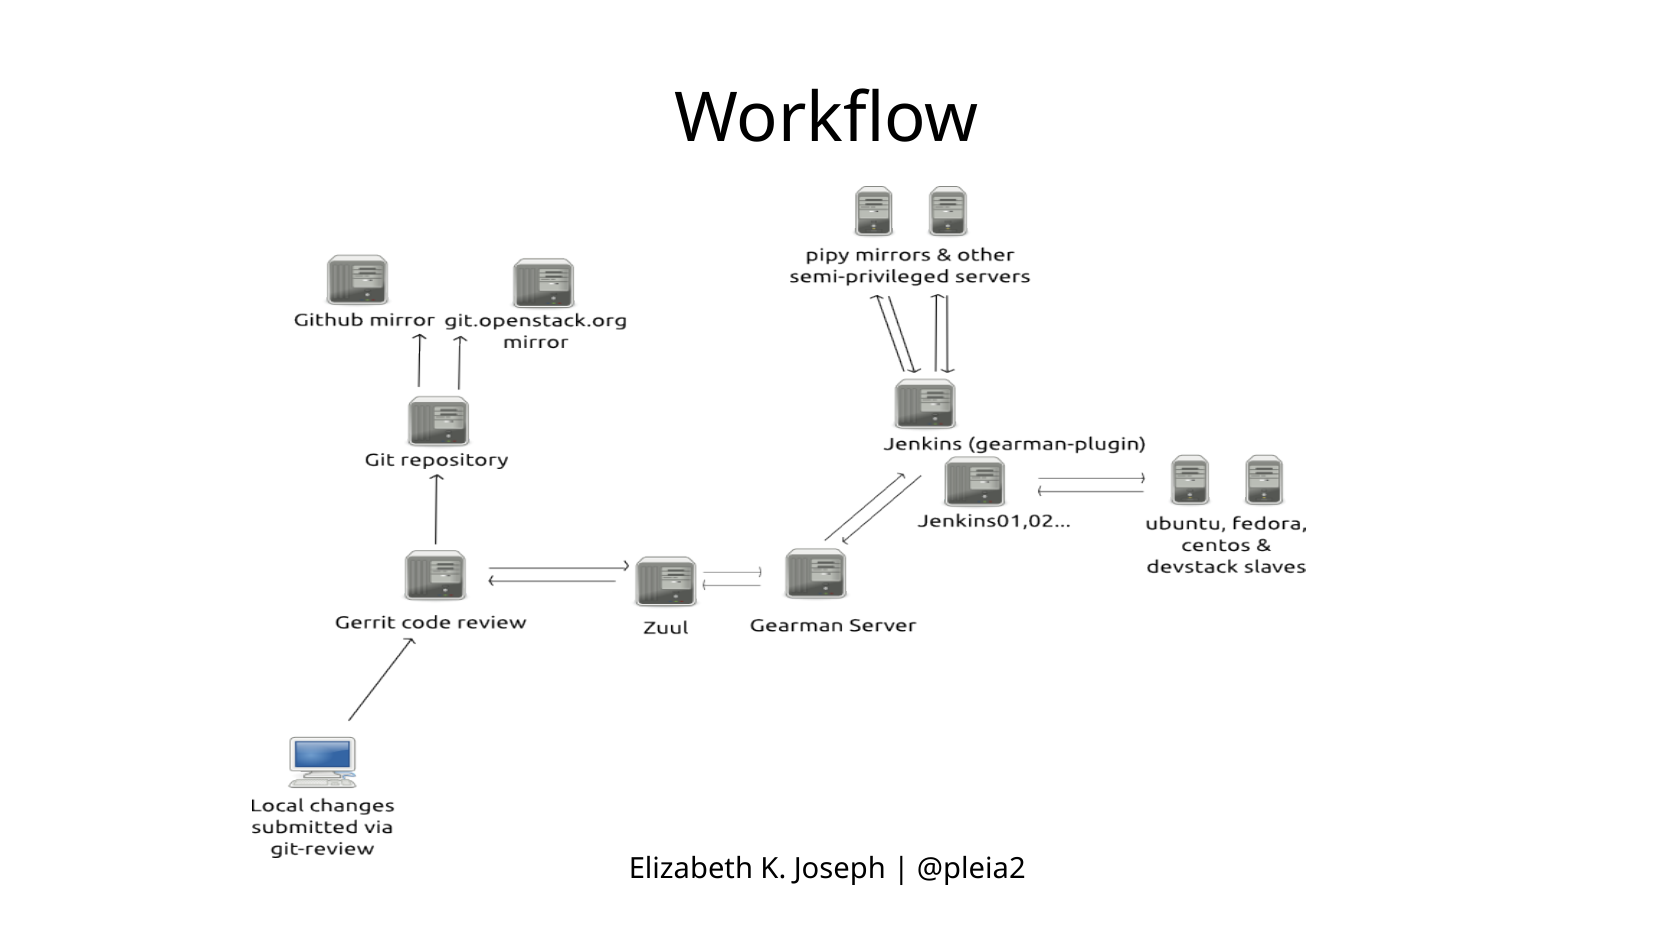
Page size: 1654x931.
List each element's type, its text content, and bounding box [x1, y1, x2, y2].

picture [252, 186, 1306, 858]
title Workflow [82, 37, 1571, 193]
